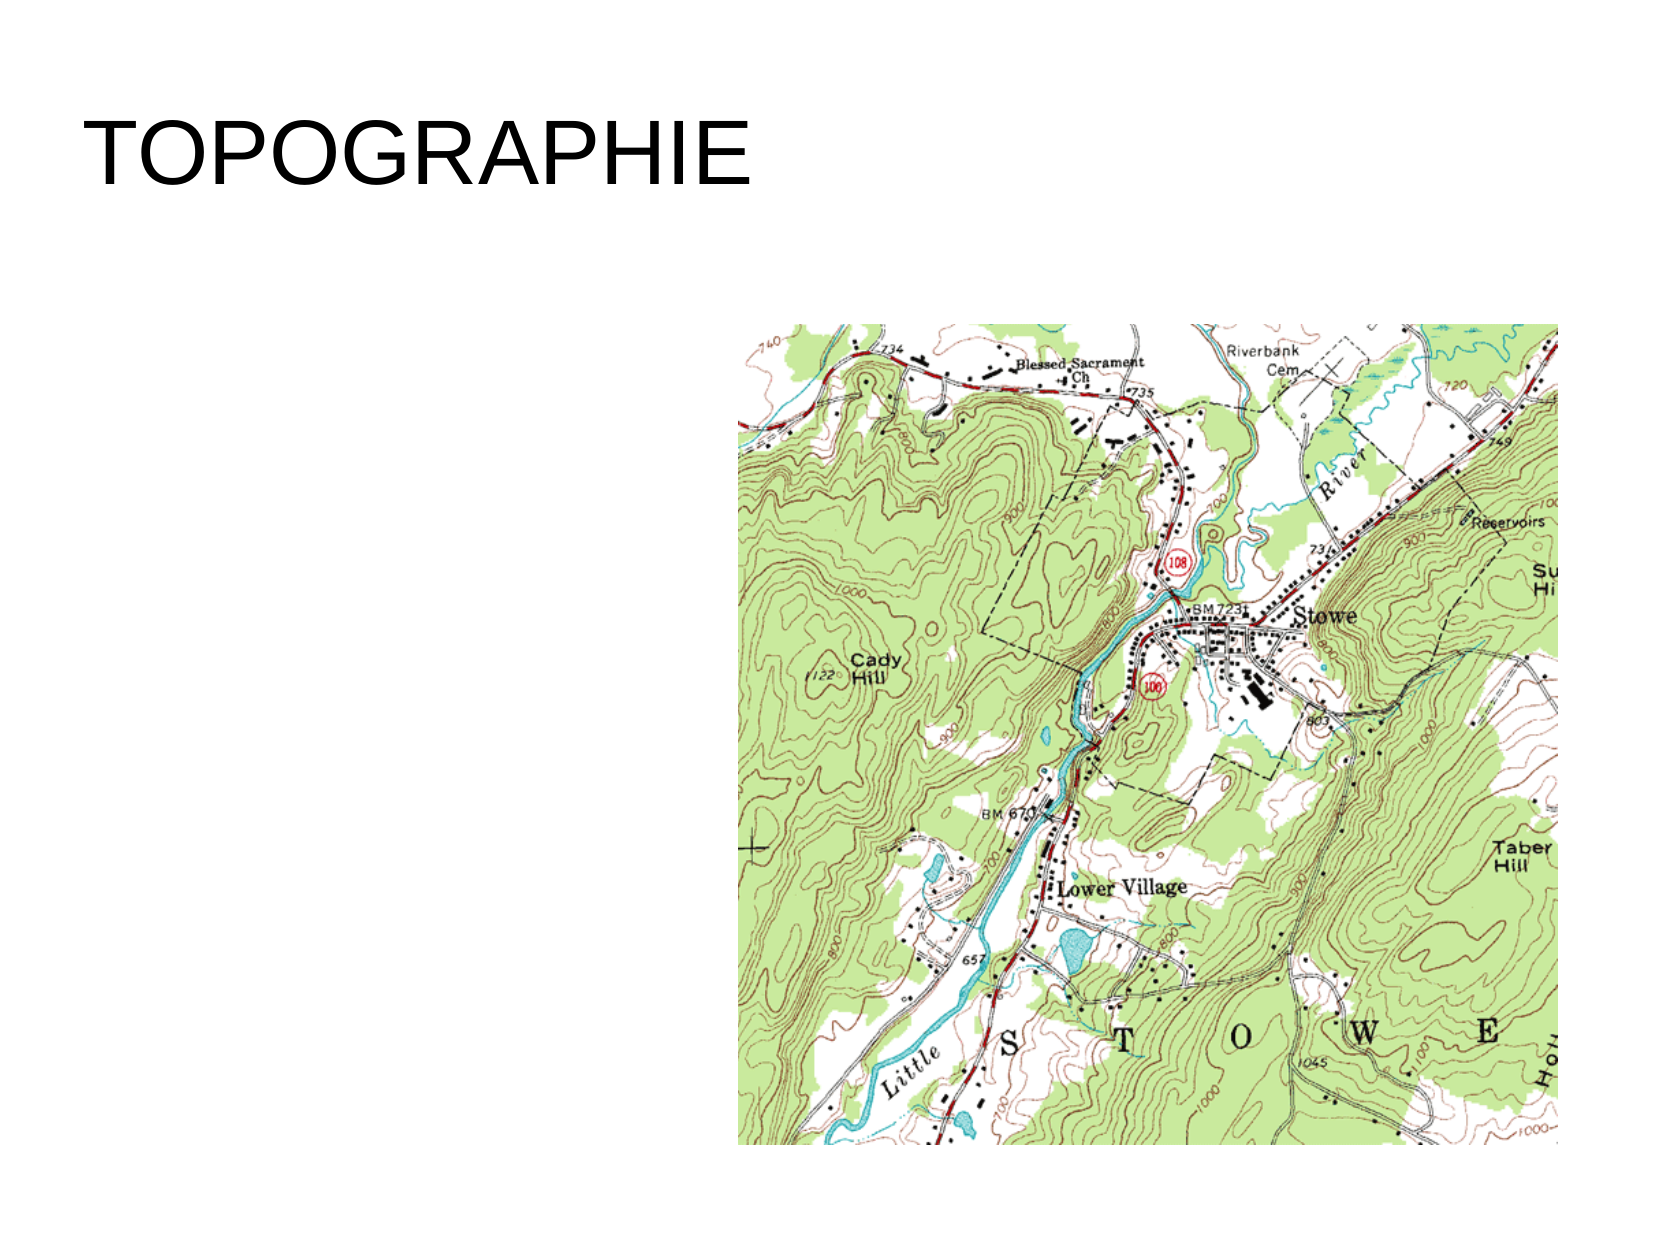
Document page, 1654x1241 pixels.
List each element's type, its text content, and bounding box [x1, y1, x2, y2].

title TOPOGRAPHIE [82, 56, 1571, 250]
picture [738, 324, 1558, 1145]
